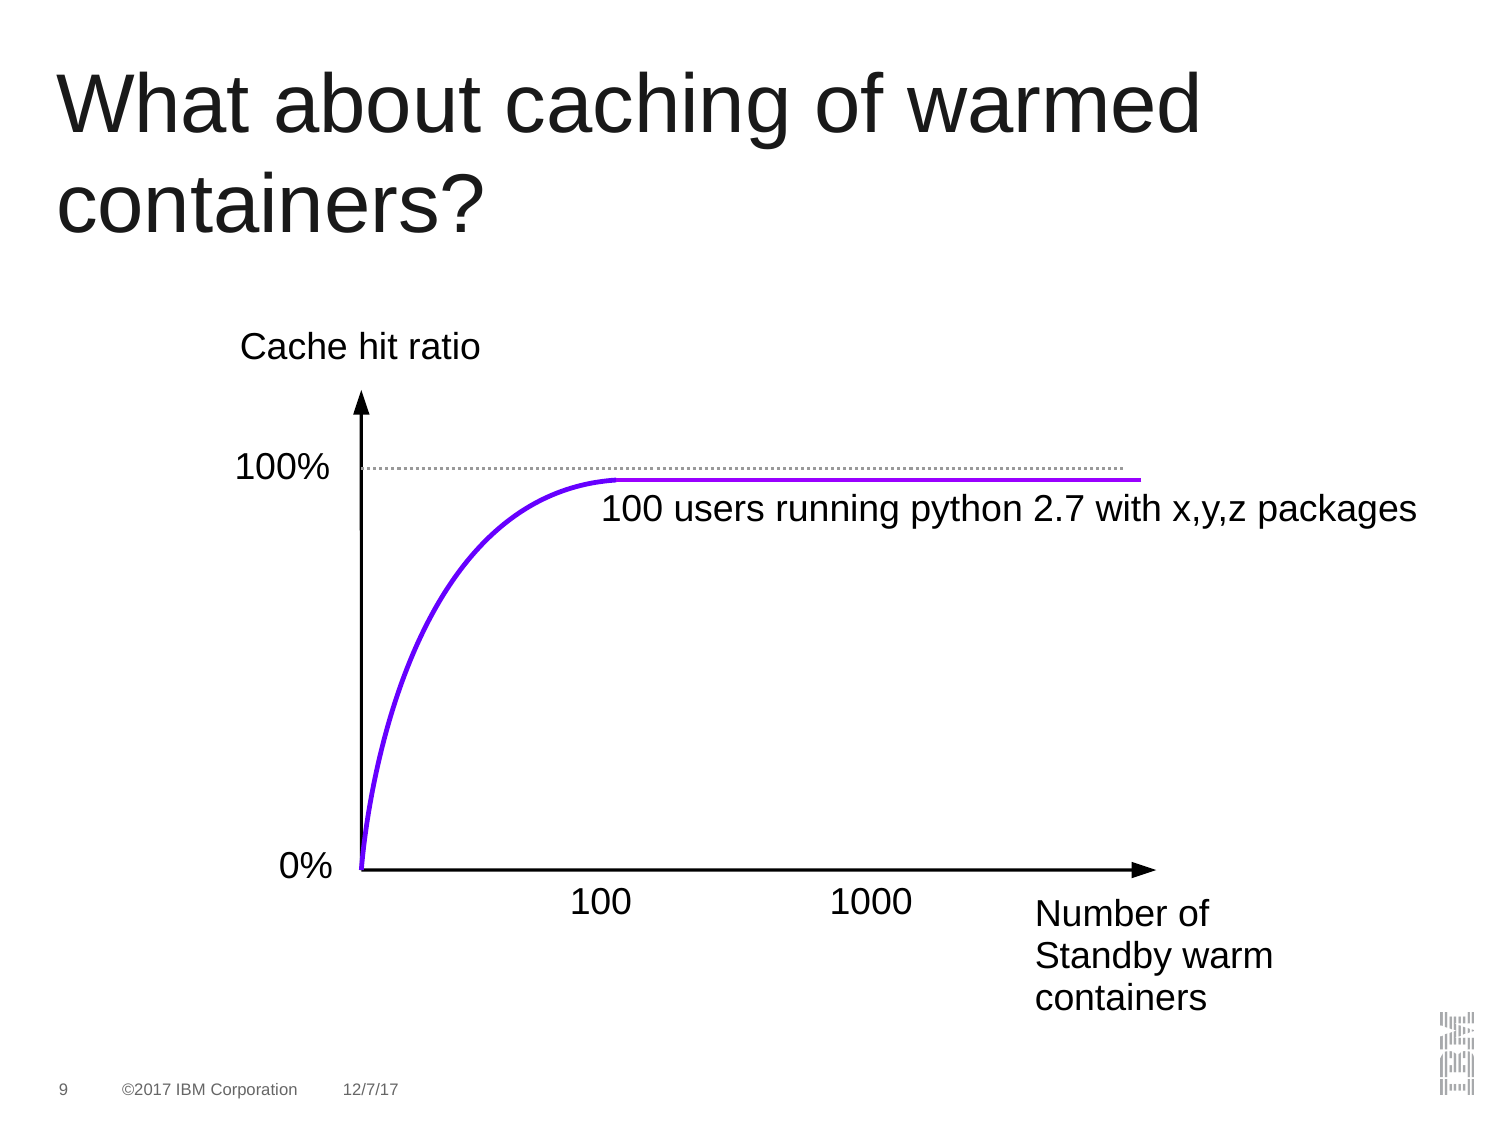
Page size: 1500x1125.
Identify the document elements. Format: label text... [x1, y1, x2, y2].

text_box 100 users running python 2.7 with x,y,z packages [586, 480, 1433, 538]
text_box 1000 [814, 873, 938, 931]
text_box 100% [219, 438, 346, 511]
picture [1440, 1012, 1474, 1095]
text_box Cache hit ratio [225, 318, 511, 379]
text_box 100 [555, 873, 658, 931]
text_box 0% [264, 837, 348, 894]
text_box What about caching of warmed containers? [56, 49, 1440, 200]
text_box Number of Standby warm containers [1020, 885, 1289, 1026]
